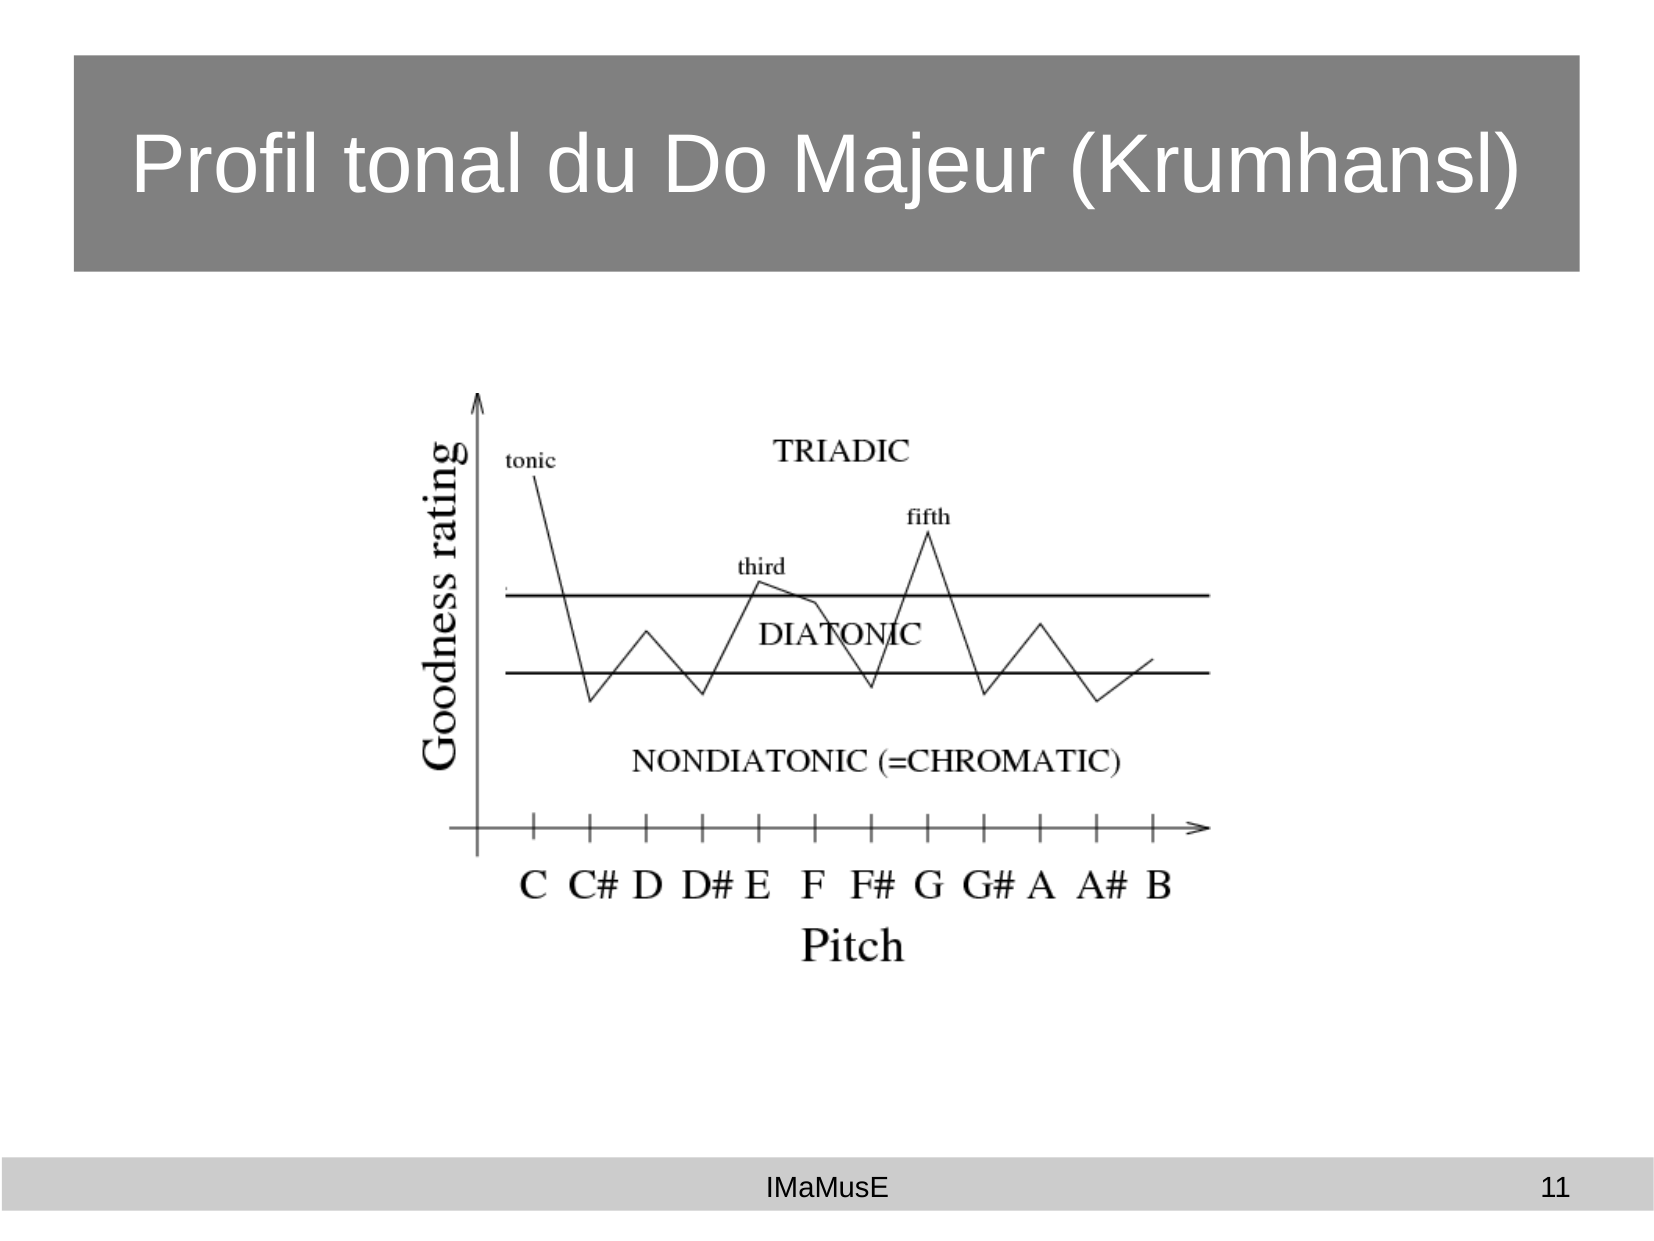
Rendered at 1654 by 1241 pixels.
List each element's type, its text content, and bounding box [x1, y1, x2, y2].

picture [401, 393, 1211, 963]
title Profil tonal du Do Majeur (Krumhansl) [73, 55, 1580, 272]
